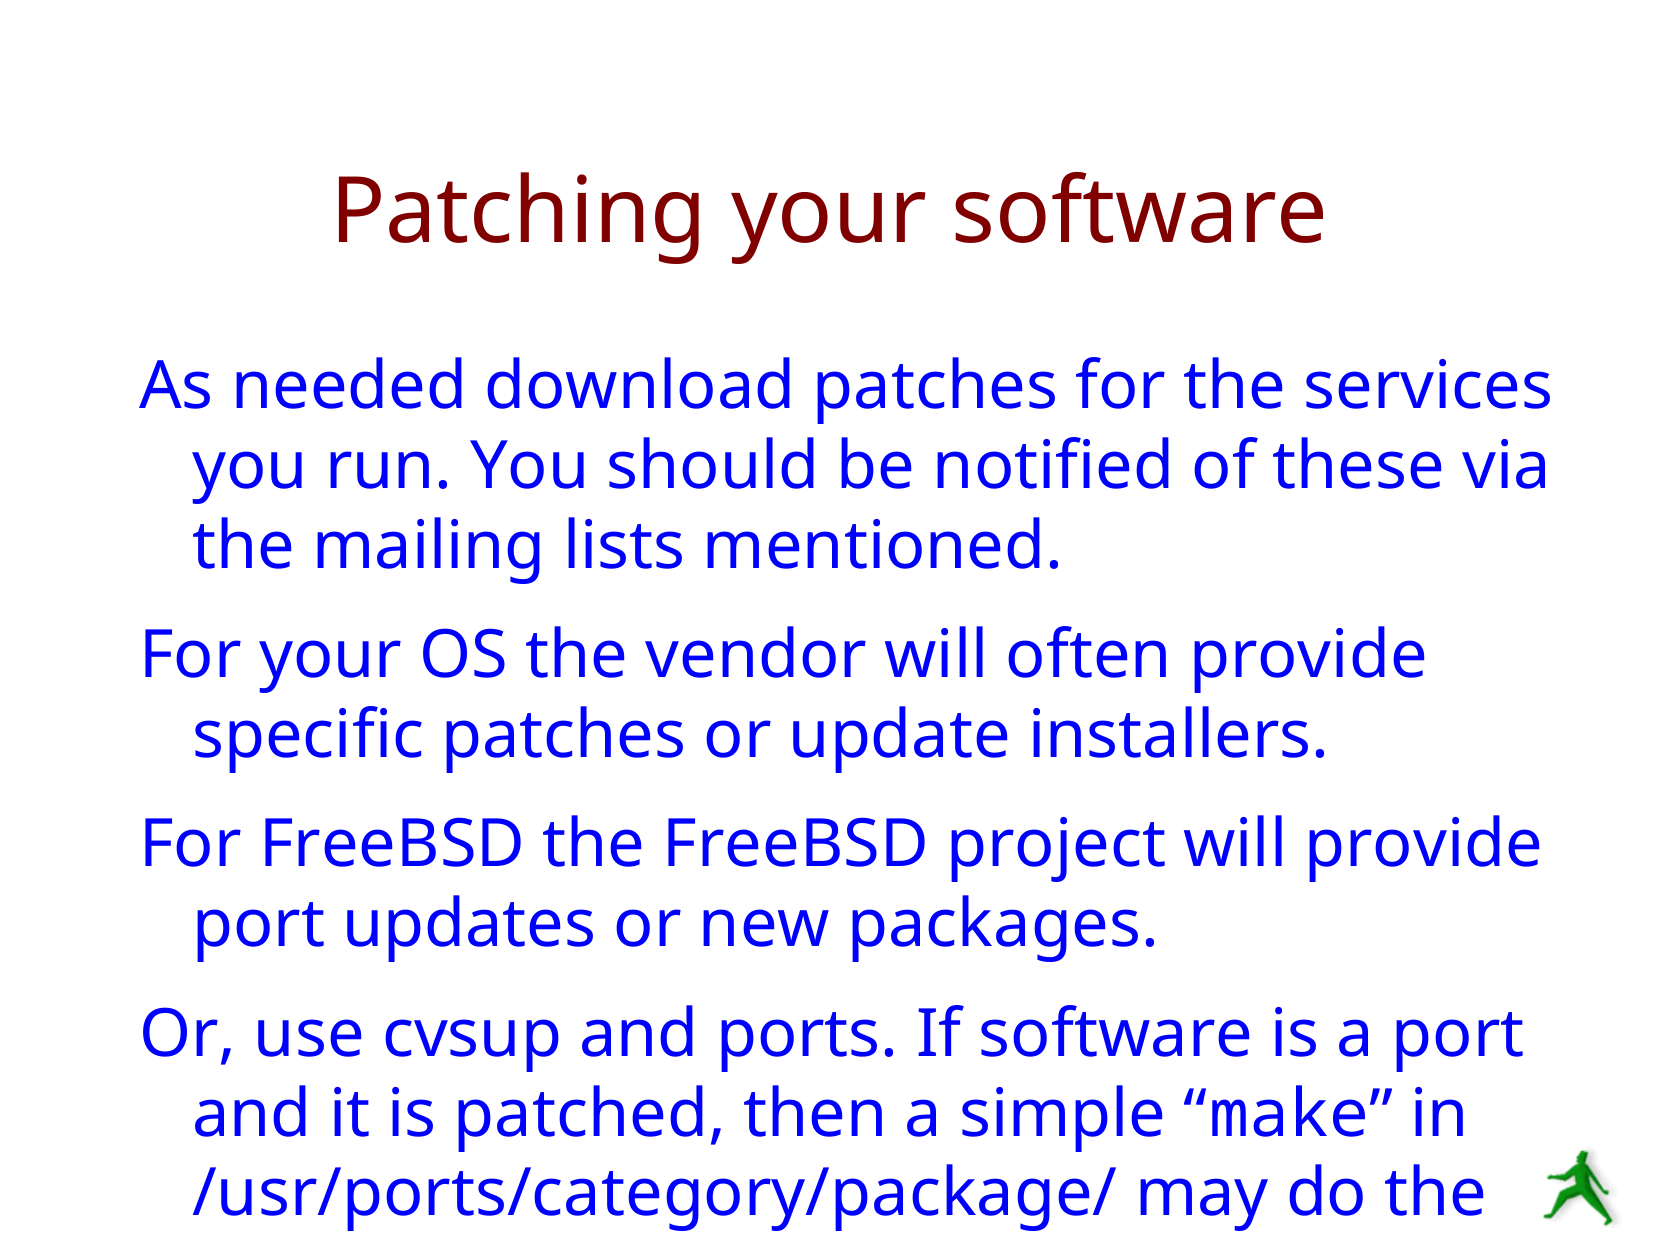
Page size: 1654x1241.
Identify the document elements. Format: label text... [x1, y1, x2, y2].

list As needed download patches for the services you run. You should be notified of these via the mailing lists mentioned. For your OS the vendor will often provide specific patches or update installers. For FreeBSD the FreeBSD project will provide port updates or new packages. Or, use cvsup and ports. If software is a port and it is patched, then a simple “make” in /usr/ports/category/package/ may do the trick. [121, 344, 1560, 1207]
picture [1541, 1135, 1633, 1228]
title Patching your software [87, 97, 1572, 316]
